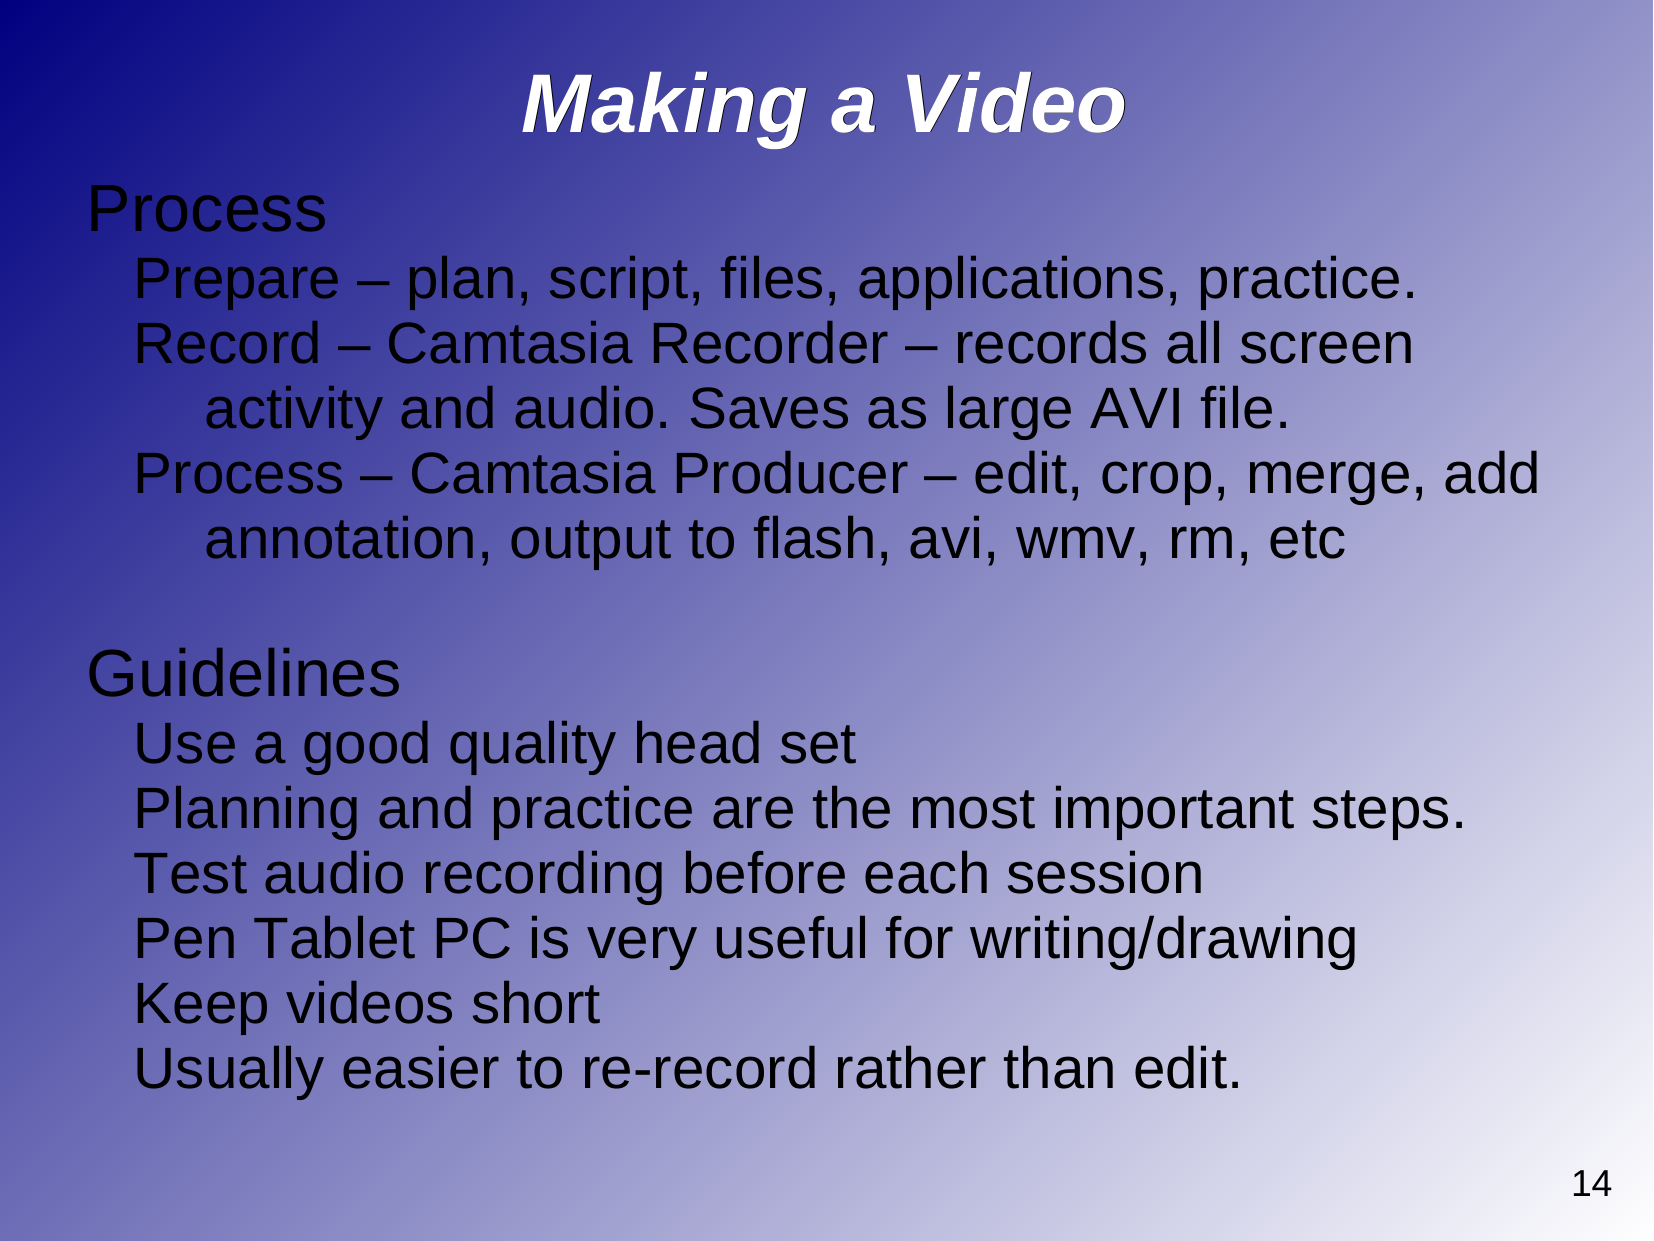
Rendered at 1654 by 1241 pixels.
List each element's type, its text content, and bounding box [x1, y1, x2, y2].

title Making a Video [37, 19, 1612, 188]
list Process Prepare – plan, script, files, applications, practice. Record – Camtasia Recorder – records all screen activity and audio. Saves as large AVI file. Process – Camtasia Producer – edit, crop, merge, add annotation, output to flash, avi, wmv, rm, etc Guidelines Use a good quality head set Planning and practice are the most important steps. Test audio recording before each session Pen Tablet PC is very useful for writing/drawing Keep videos short Usually easier to re-record rather than edit. [75, 170, 1575, 1109]
